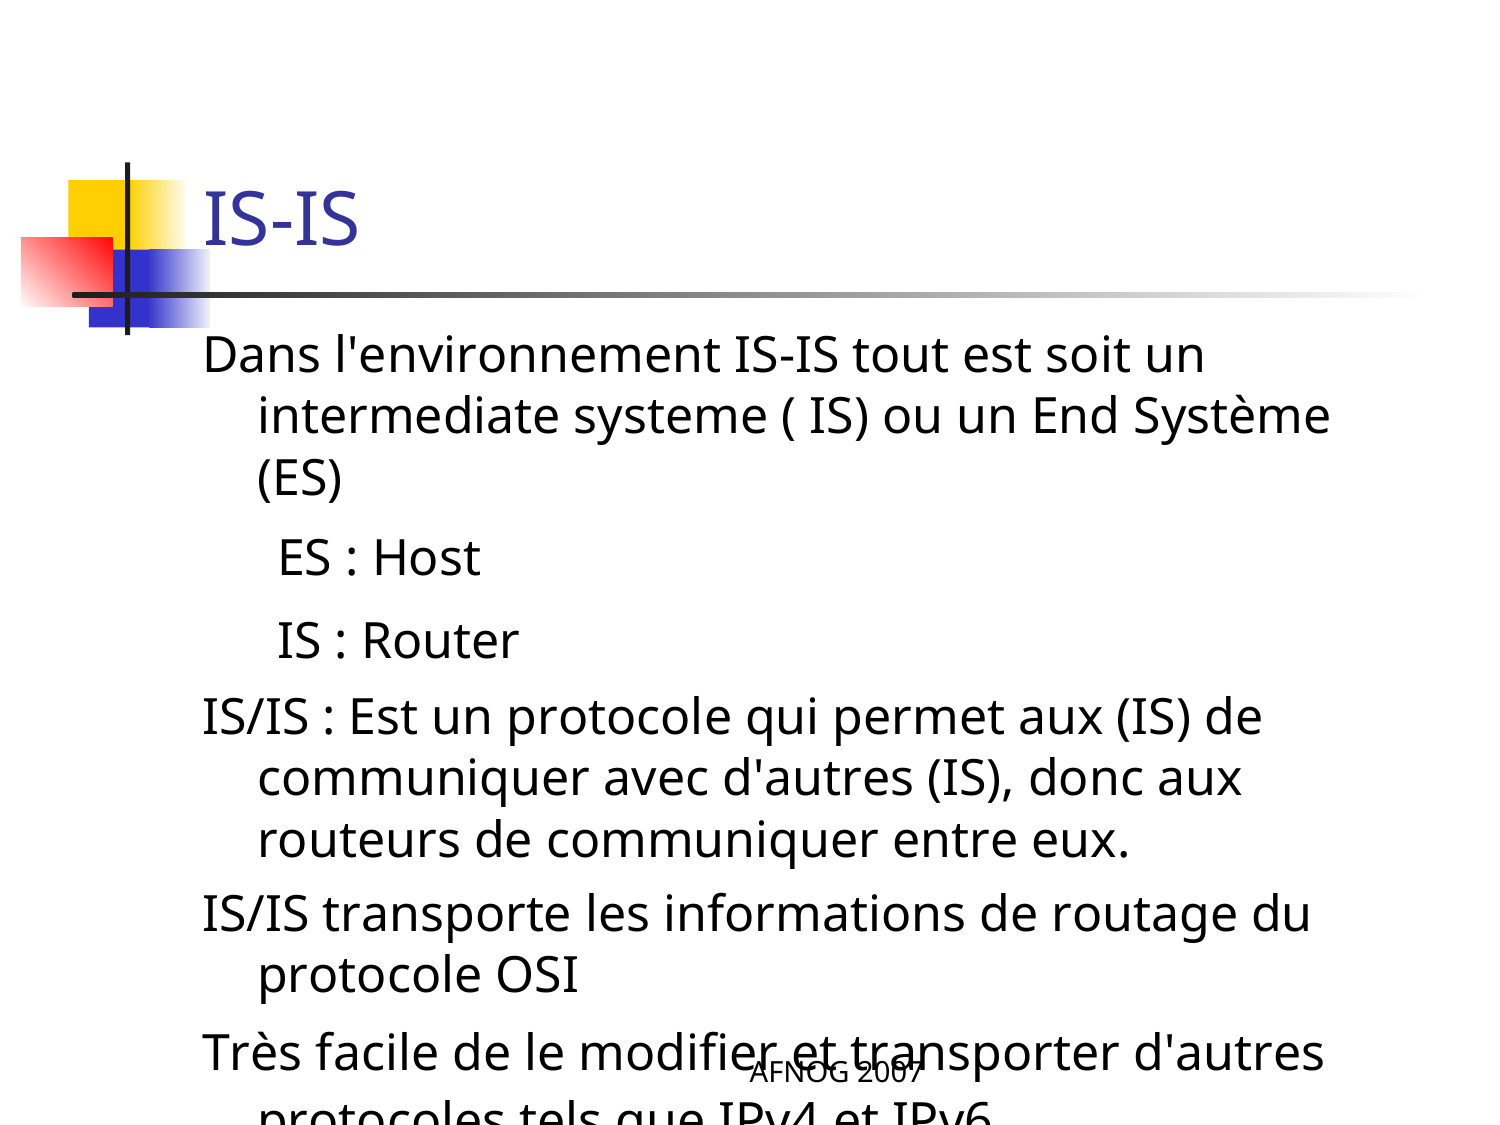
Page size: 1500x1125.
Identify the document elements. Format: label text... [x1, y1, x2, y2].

title IS-IS [188, 35, 1468, 276]
list Dans l'environnement IS-IS tout est soit un intermediate systeme ( IS) ou un End Système (ES) ES : Host IS : Router IS/IS : Est un protocole qui permet aux (IS) de communiquer avec d'autres (IS), donc aux routeurs de communiquer entre eux. IS/IS transporte les informations de routage du protocole OSI Très facile de le modifier et transporter d'autres protocoles tels que IPv4 et IPv6. [187, 315, 1432, 1088]
